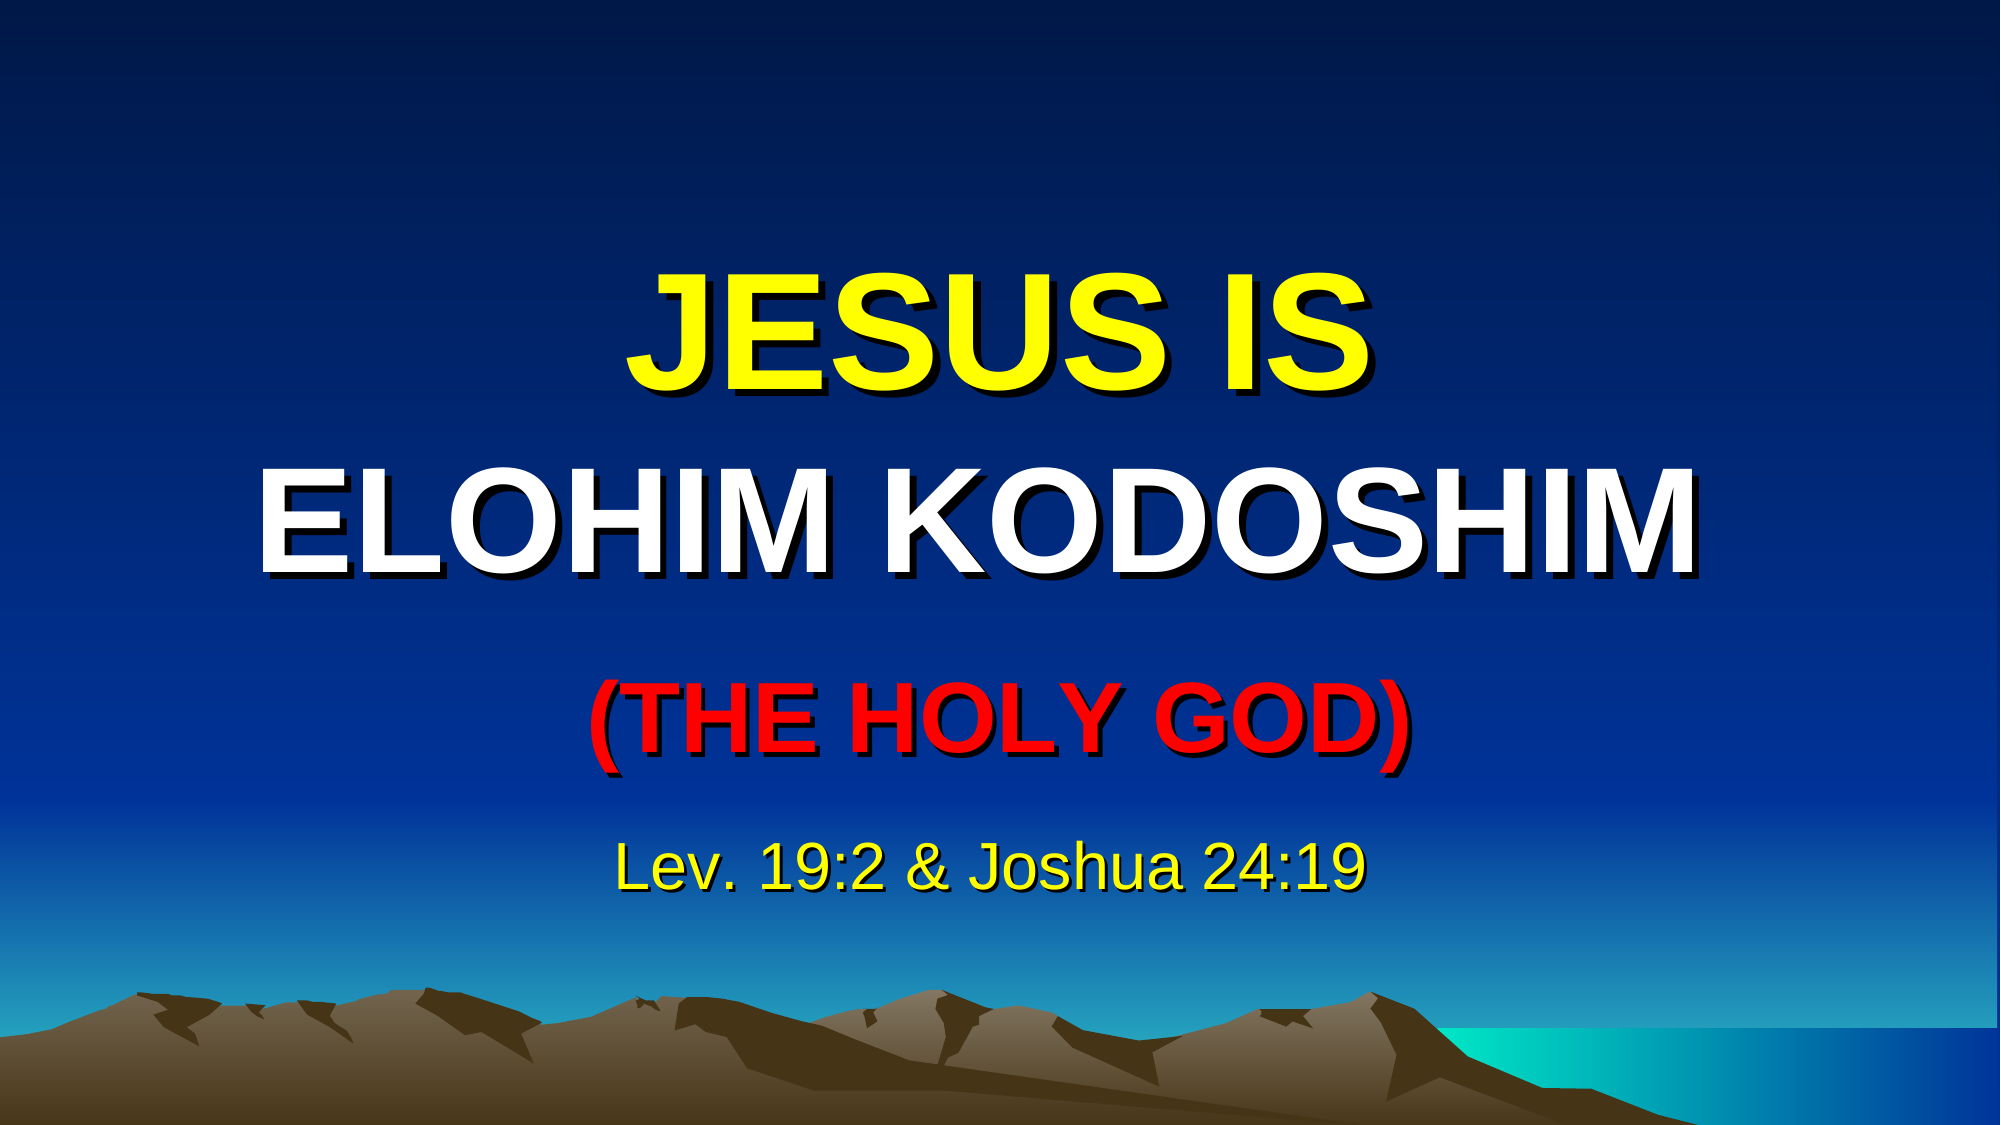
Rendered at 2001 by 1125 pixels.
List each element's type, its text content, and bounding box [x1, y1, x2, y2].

title JESUS IS ELOHIM KODOSHIM (THE HOLY GOD) Lev. 19:2 & Joshua 24:19 [0, 0, 2000, 1125]
